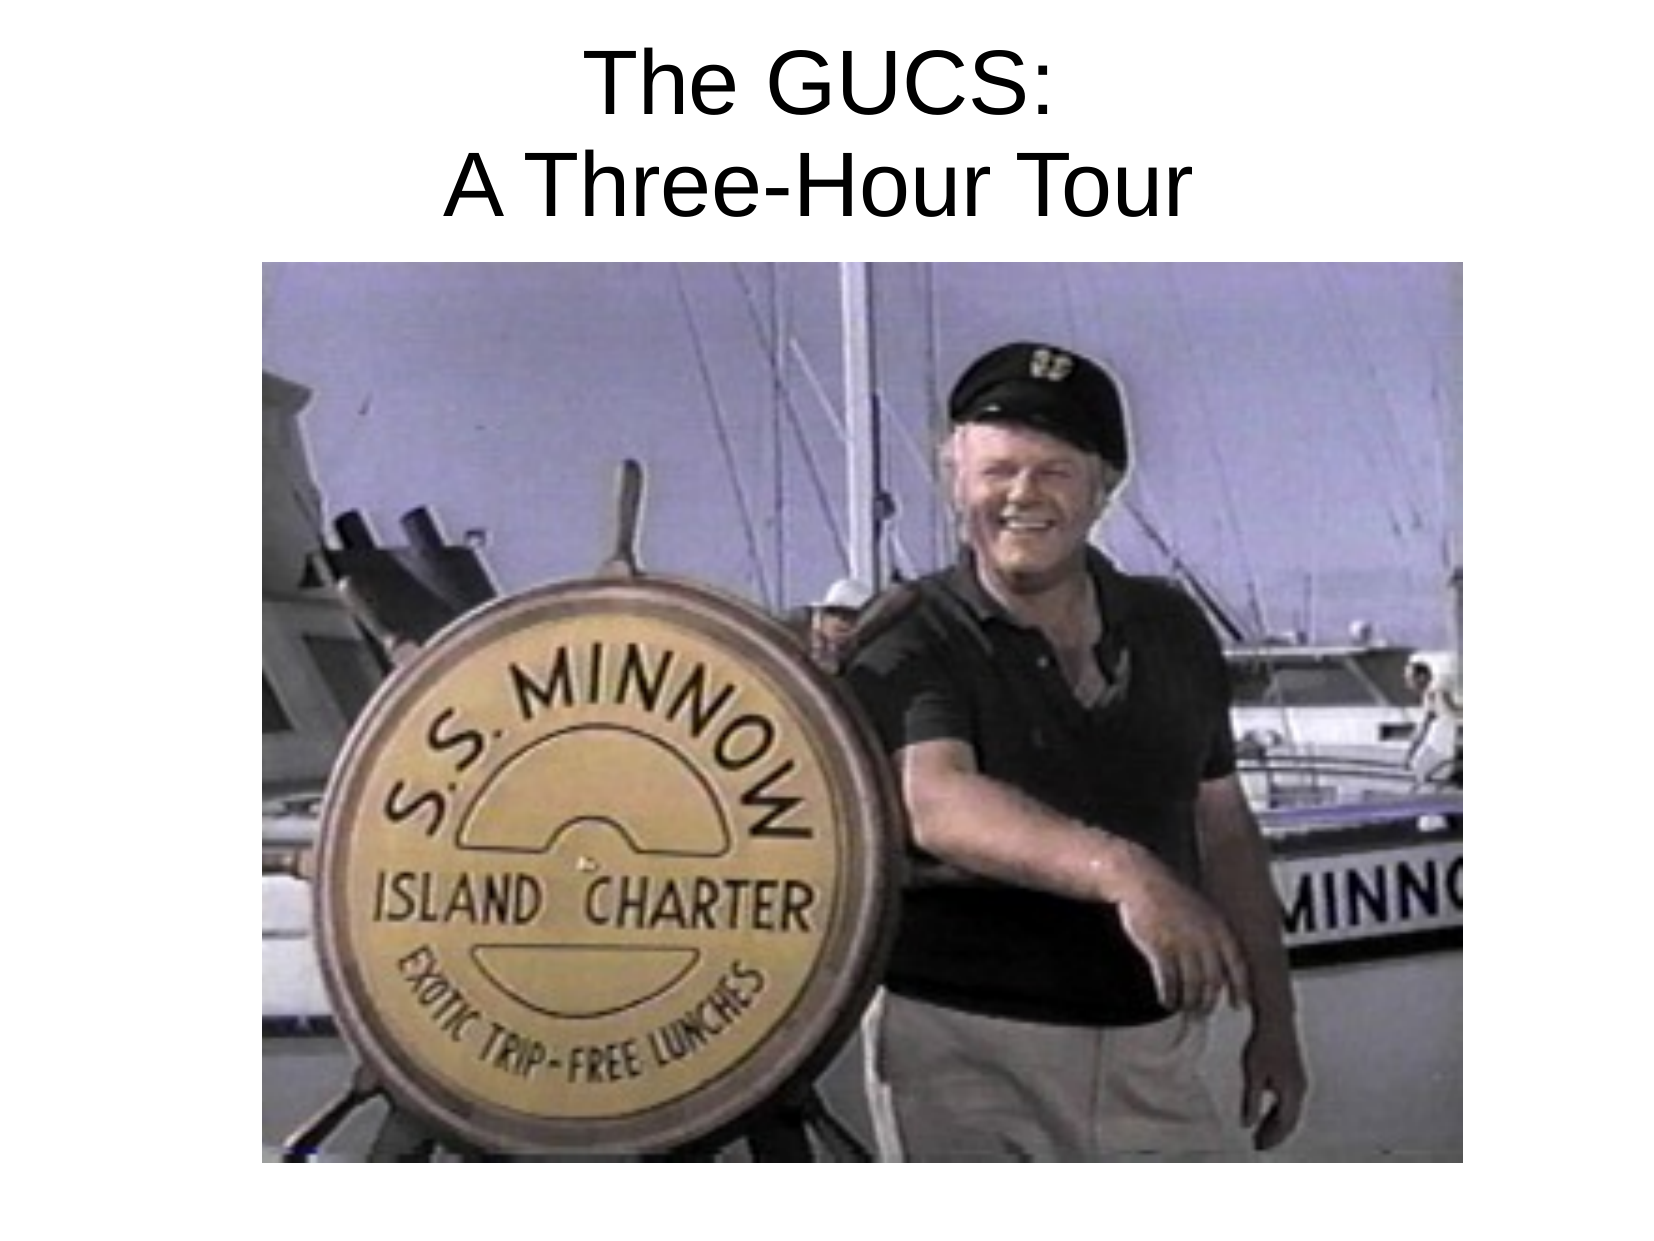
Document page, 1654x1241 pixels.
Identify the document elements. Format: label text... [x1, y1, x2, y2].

picture [262, 262, 1463, 1163]
title The GUCS: A Three-Hour Tour [75, 30, 1564, 237]
